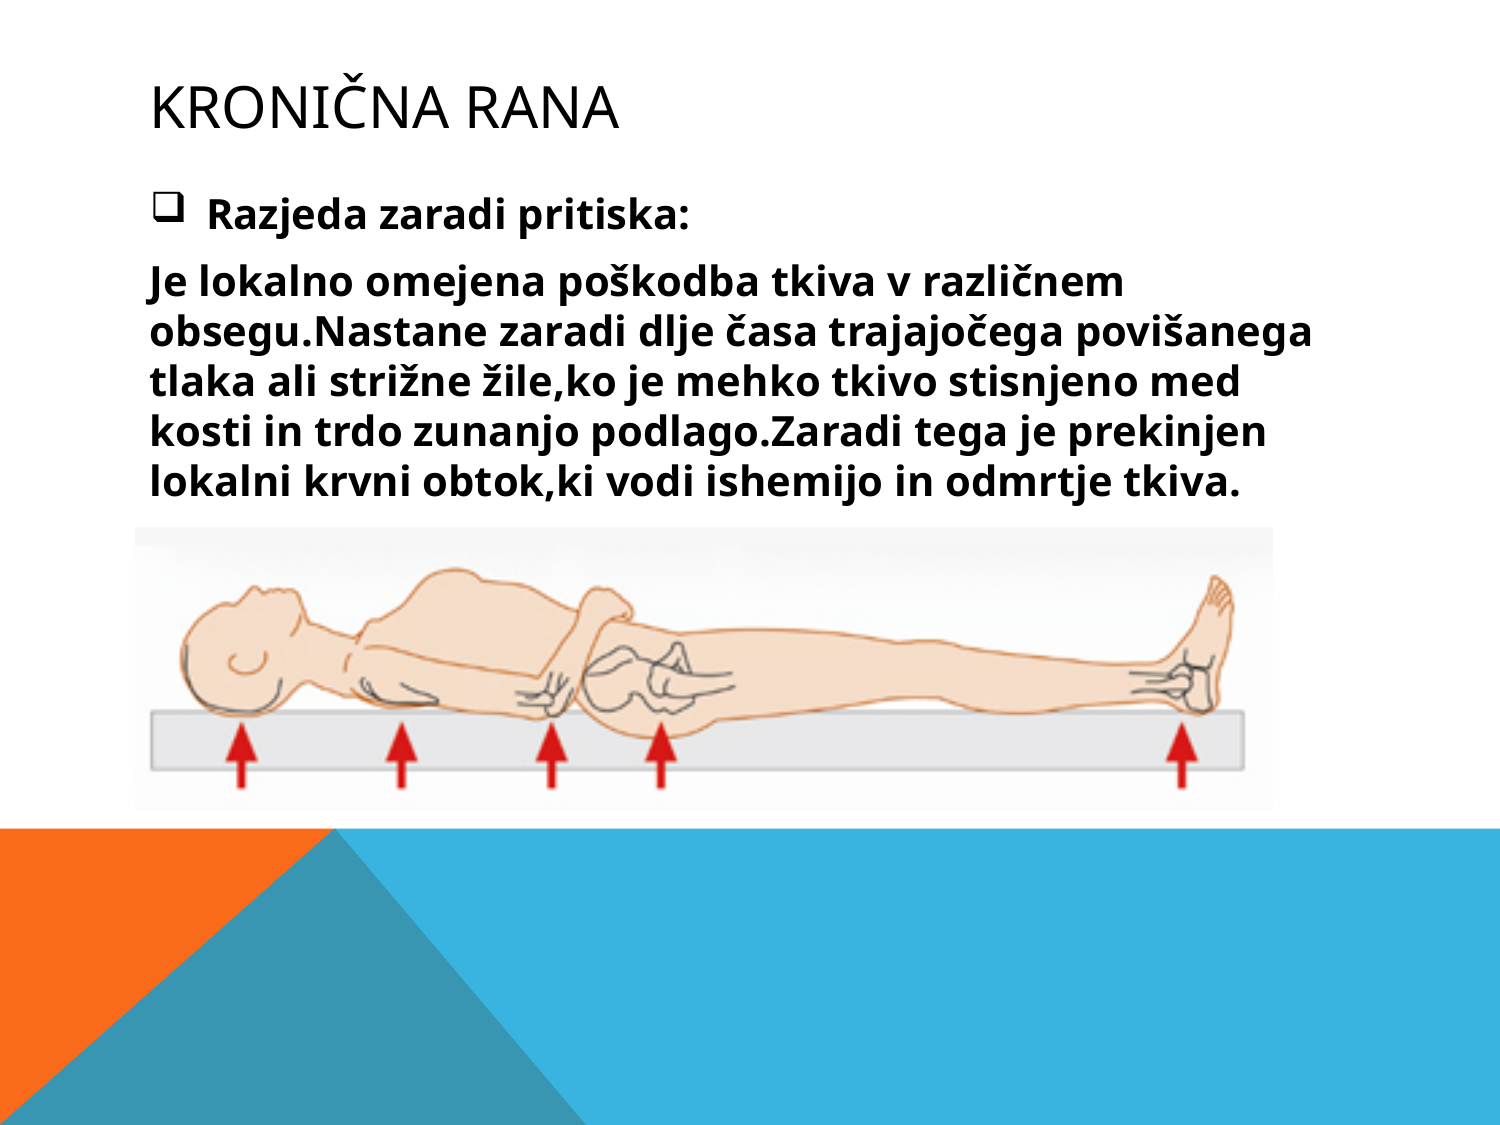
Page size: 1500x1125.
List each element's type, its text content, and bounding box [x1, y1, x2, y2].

list Razjeda zaradi pritiska: Je lokalno omejena poškodba tkiva v različnem obsegu.Nastane zaradi dlje časa trajajočega povišanega tlaka ali strižne žile,ko je mehko tkivo stisnjeno med kosti in trdo zunanjo podlago.Zaradi tega je prekinjen lokalni krvni obtok,ki vodi ishemijo in odmrtje tkiva. [134, 180, 1369, 768]
picture [135, 527, 1273, 810]
title Kronična rana [134, 59, 1369, 150]
